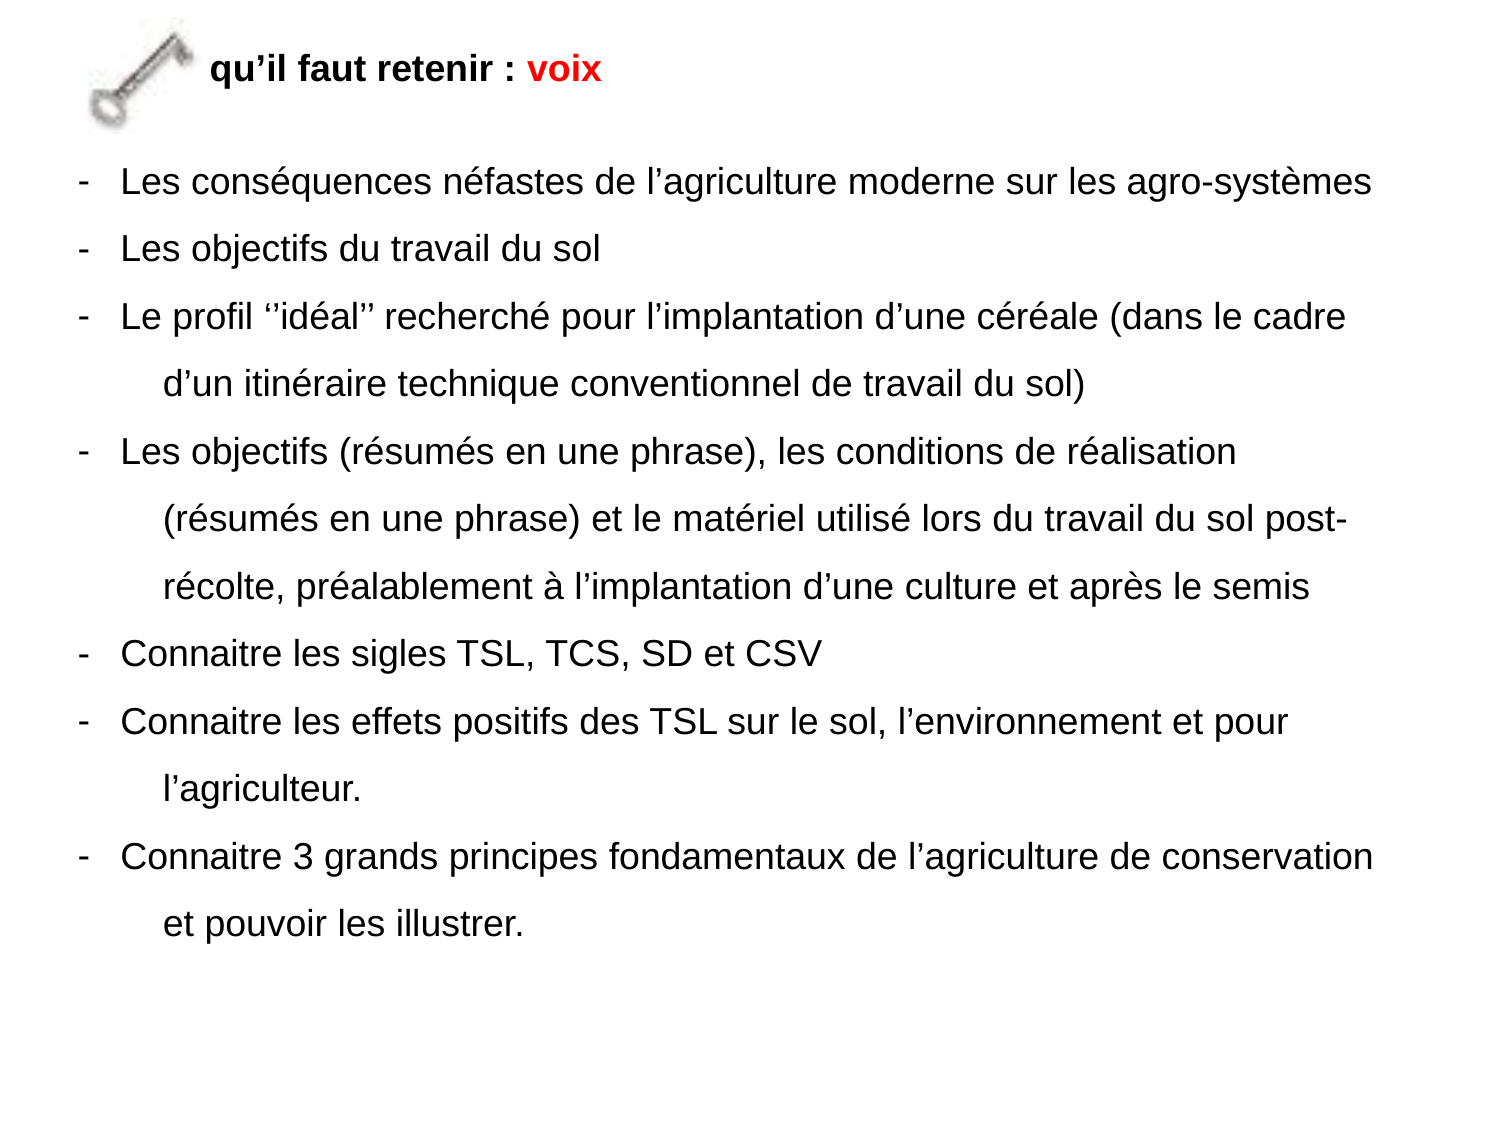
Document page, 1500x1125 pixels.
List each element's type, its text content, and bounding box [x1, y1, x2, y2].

picture [87, 17, 201, 134]
text_box Ce qu’il faut retenir : voix Les conséquences néfastes de l’agriculture moderne sur les agro-systèmes Les objectifs du travail du sol Le profil ‘’idéal’’ recherché pour l’implantation d’une céréale (dans le cadre d’un itinéraire technique conventionnel de travail du sol) Les objectifs (résumés en une phrase), les conditions de réalisation (résumés en une phrase) et le matériel utilisé lors du travail du sol post-récolte, préalablement à l’implantation d’une culture et après le semis Connaitre les sigles TSL, TCS, SD et CSV Connaitre les effets positifs des TSL sur le sol, l’environnement et pour l’agriculteur. Connaitre 3 grands principes fondamentaux de l’agriculture de conservation et pouvoir les illustrer. [64, 37, 1404, 1114]
